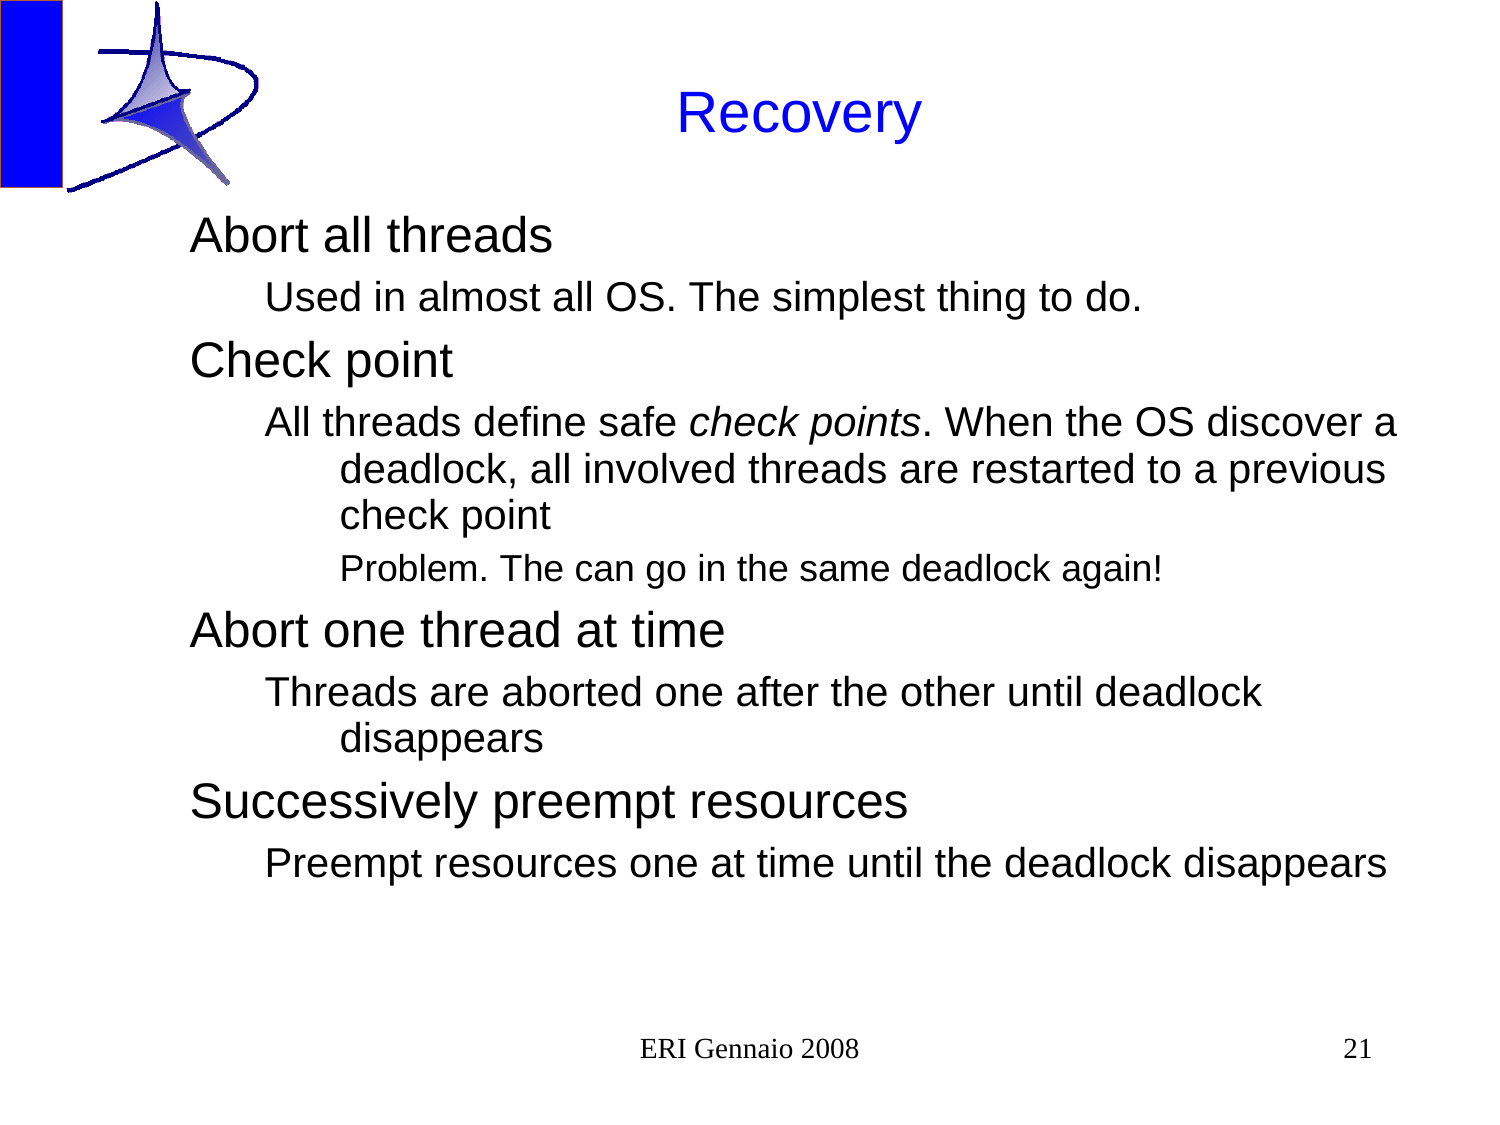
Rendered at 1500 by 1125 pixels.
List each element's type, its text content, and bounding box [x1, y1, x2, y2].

title Recovery [174, 61, 1425, 164]
picture [62, 0, 263, 197]
list Abort all threads Used in almost all OS. The simplest thing to do. Check point All threads define safe check points. When the OS discover a deadlock, all involved threads are restarted to a previous check point Problem. The can go in the same deadlock again! Abort one thread at time Threads are aborted one after the other until deadlock disappears Successively preempt resources Preempt resources one at time until the deadlock disappears [174, 199, 1425, 989]
